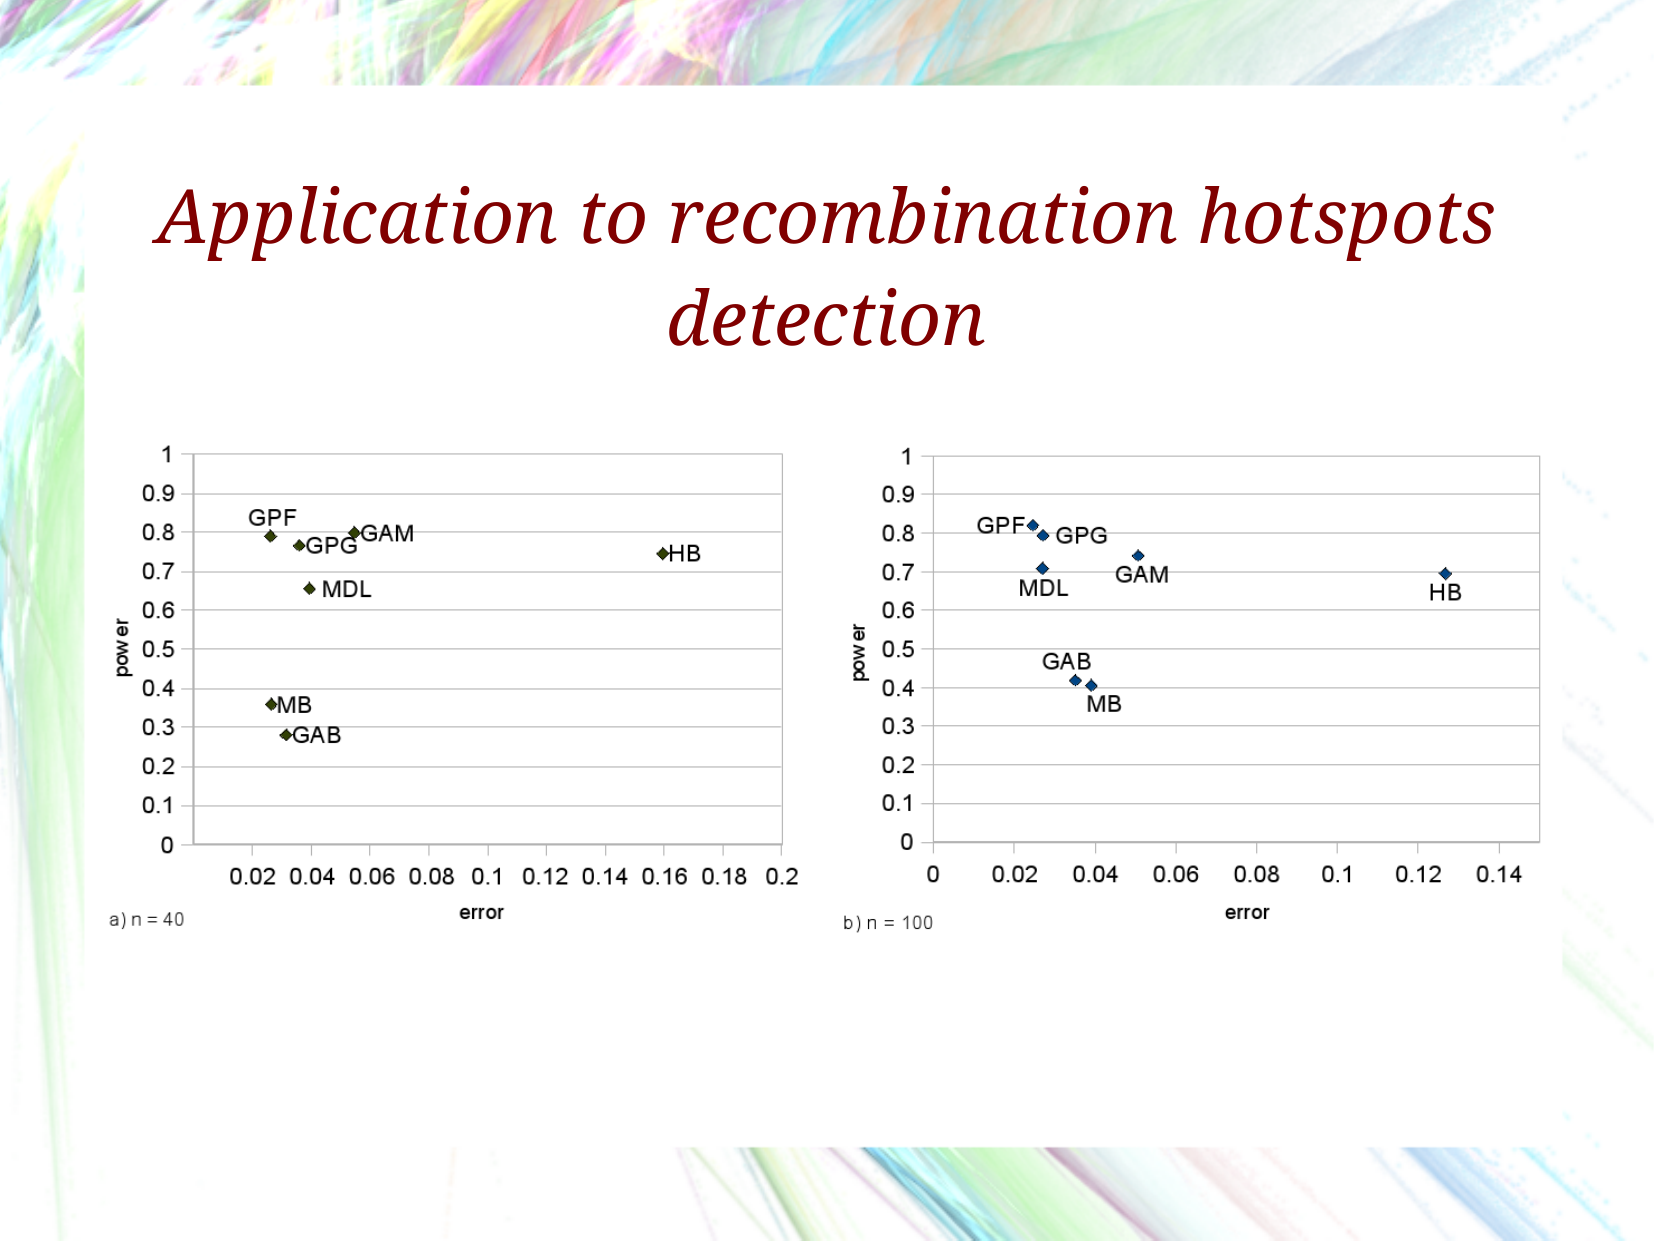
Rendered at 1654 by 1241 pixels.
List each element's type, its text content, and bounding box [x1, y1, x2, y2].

picture [0, 0, 1654, 1241]
title Application to recombination hotspots detection [82, 169, 1571, 362]
